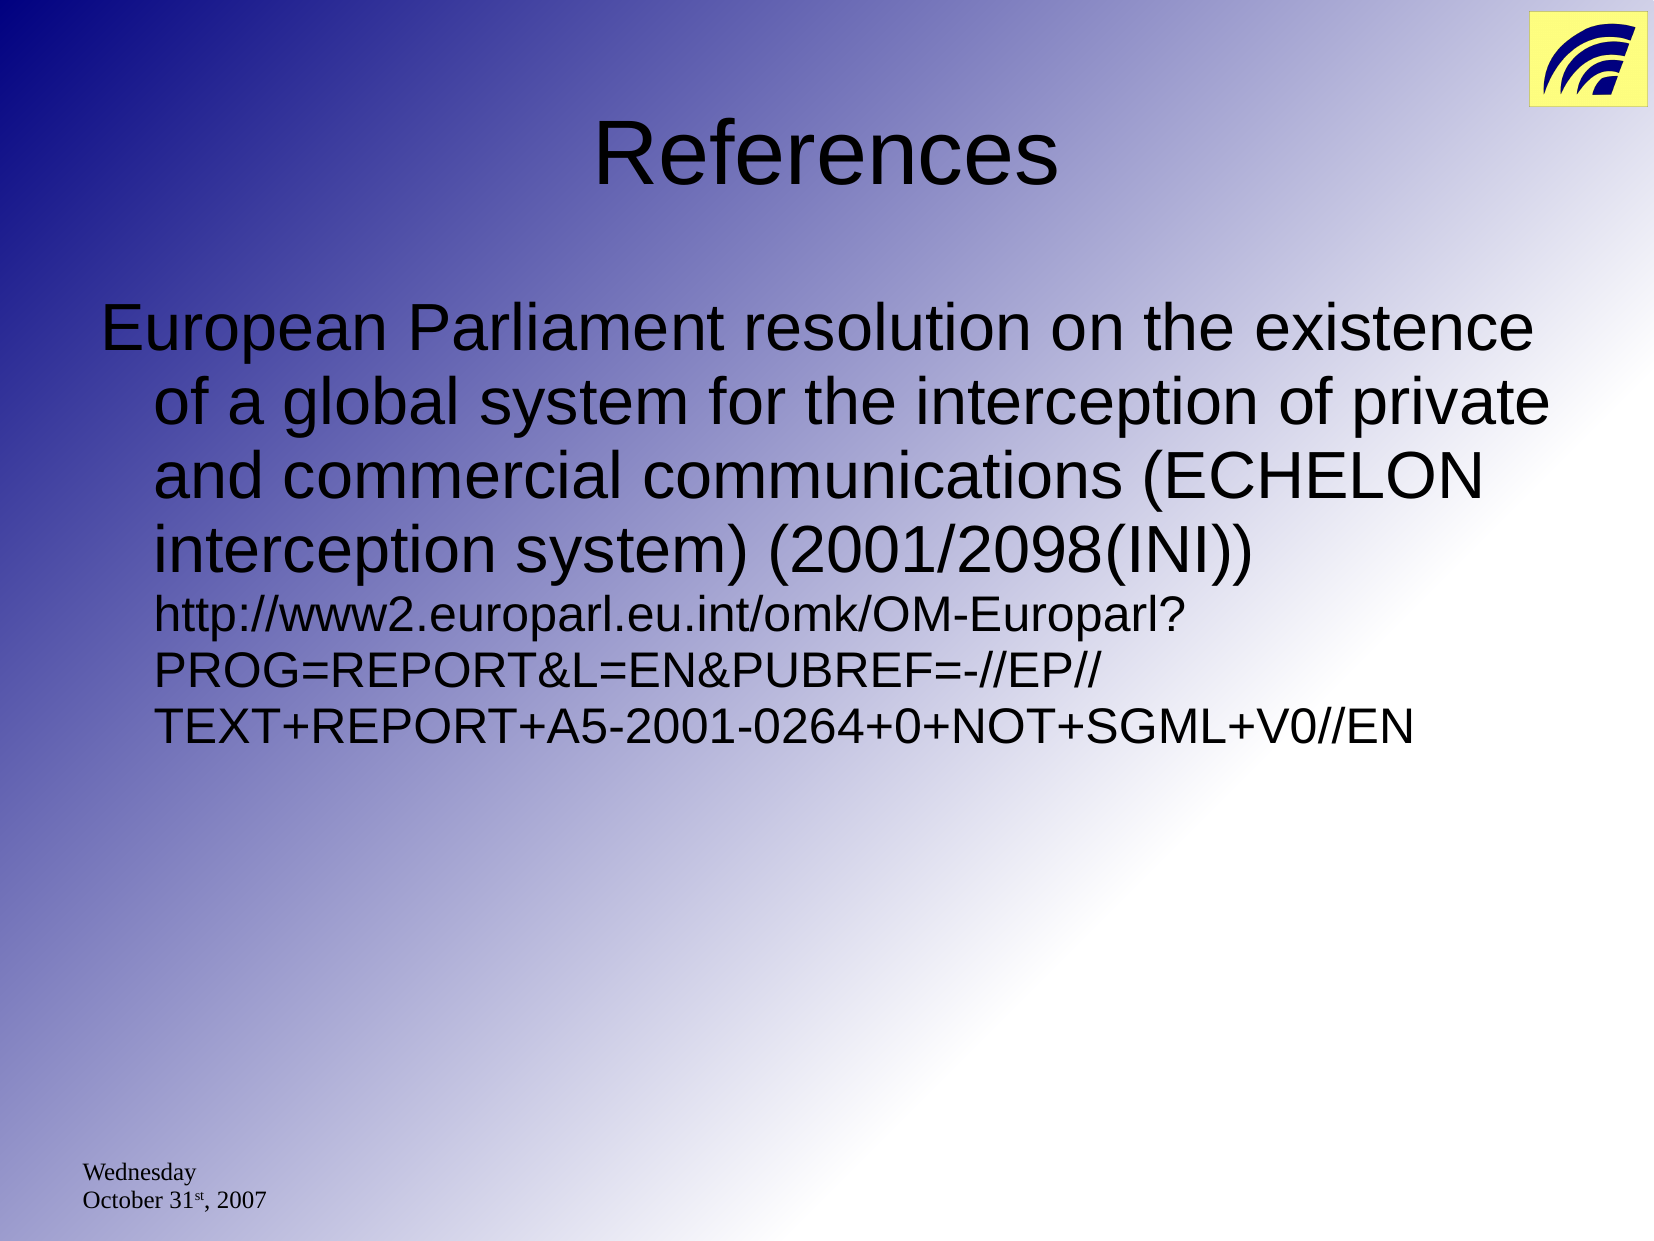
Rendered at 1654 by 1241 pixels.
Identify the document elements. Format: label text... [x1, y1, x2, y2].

picture [1529, 11, 1648, 107]
title References [82, 56, 1571, 250]
list European Parliament resolution on the existence of a global system for the interception of private and commercial communications (ECHELON interception system) (2001/2098(INI)) http://www2.europarl.eu.int/omk/OM-Europarl?PROG=REPORT&L=EN&PUBREF=-//EP//TEXT+REPORT+A5-2001-0264+0+NOT+SGML+V0//EN [82, 290, 1571, 1094]
